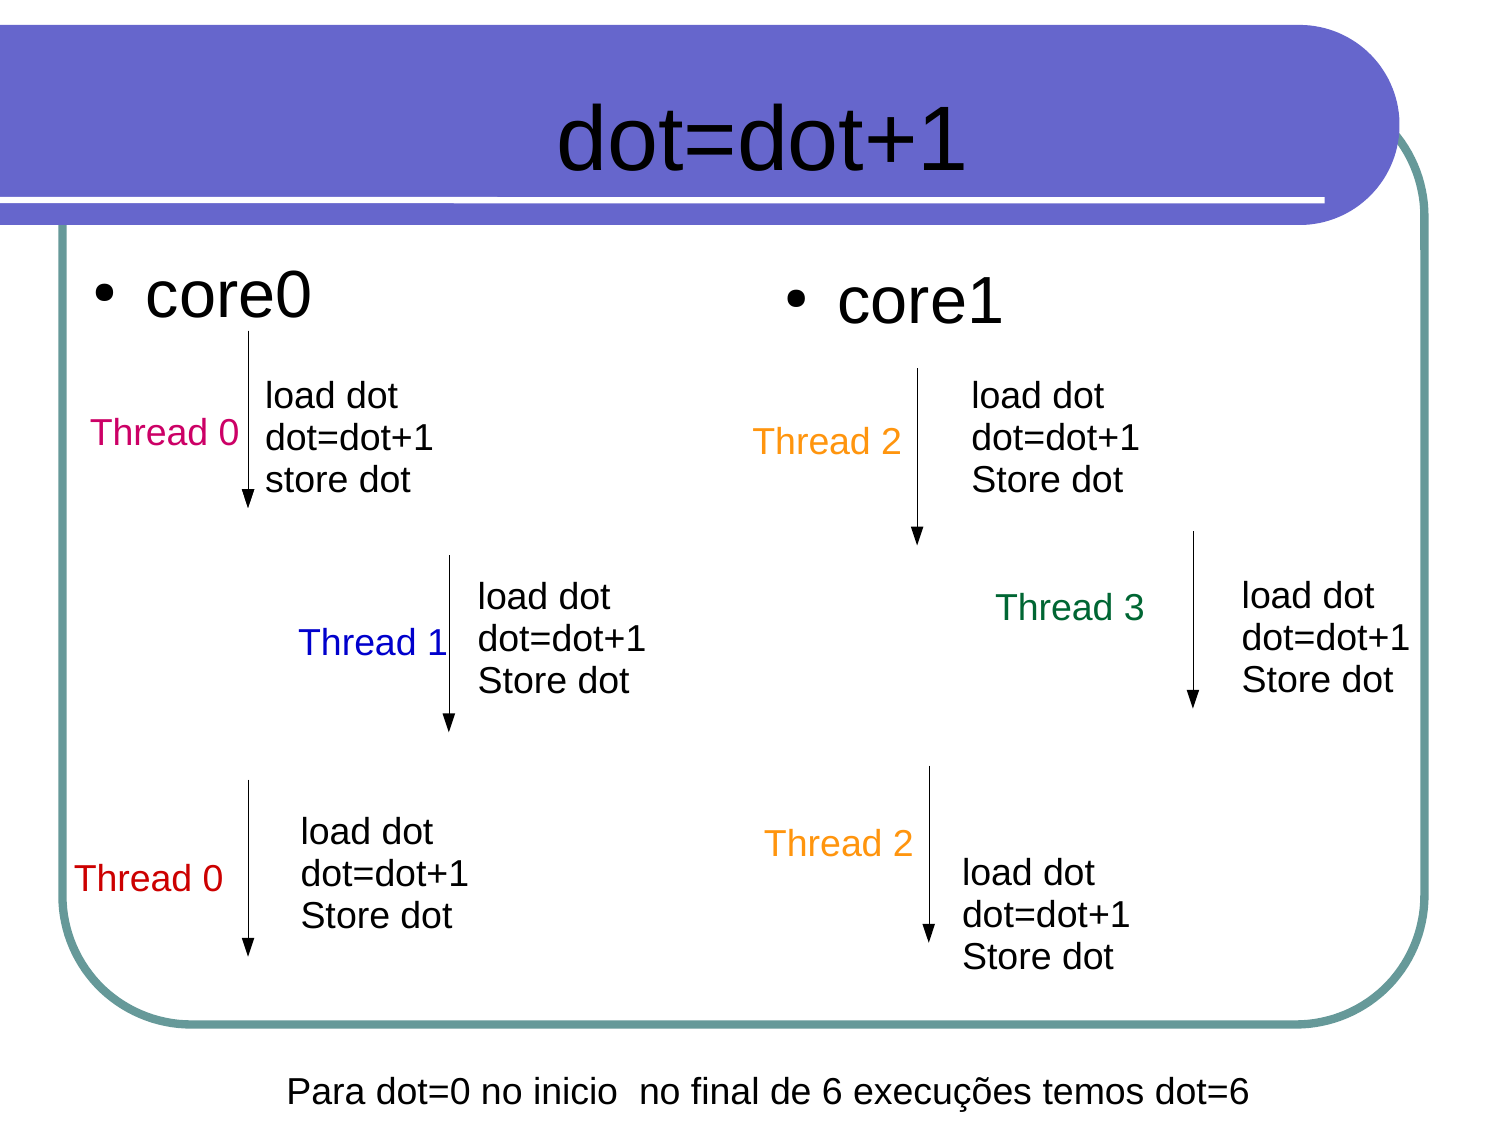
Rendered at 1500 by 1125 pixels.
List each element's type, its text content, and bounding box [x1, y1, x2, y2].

text_box Thread 1 [283, 614, 462, 674]
text_box load dot dot=dot+1 Store dot [462, 567, 662, 709]
text_box Thread 0 [75, 403, 255, 461]
text_box load dot dot=dot+1 store dot [250, 366, 449, 508]
text_box Thread 2 [749, 814, 929, 886]
list core1 [766, 263, 1426, 1006]
text_box load dot dot=dot+1 Store dot [1226, 566, 1426, 708]
text_box Thread 3 [980, 578, 1160, 638]
title dot=dot+1 [75, 44, 1425, 233]
text_box Thread 2 [737, 413, 918, 473]
text_box load dot dot=dot+1 Store dot [956, 366, 1156, 508]
text_box Thread 0 [59, 850, 239, 910]
text_box Para dot=0 no inicio no final de 6 execuções temos dot=6 [271, 1062, 1265, 1120]
text_box load dot dot=dot+1 Store dot [285, 803, 485, 945]
list core0 [75, 257, 734, 1000]
text_box load dot dot=dot+1 Store dot [947, 844, 1146, 986]
